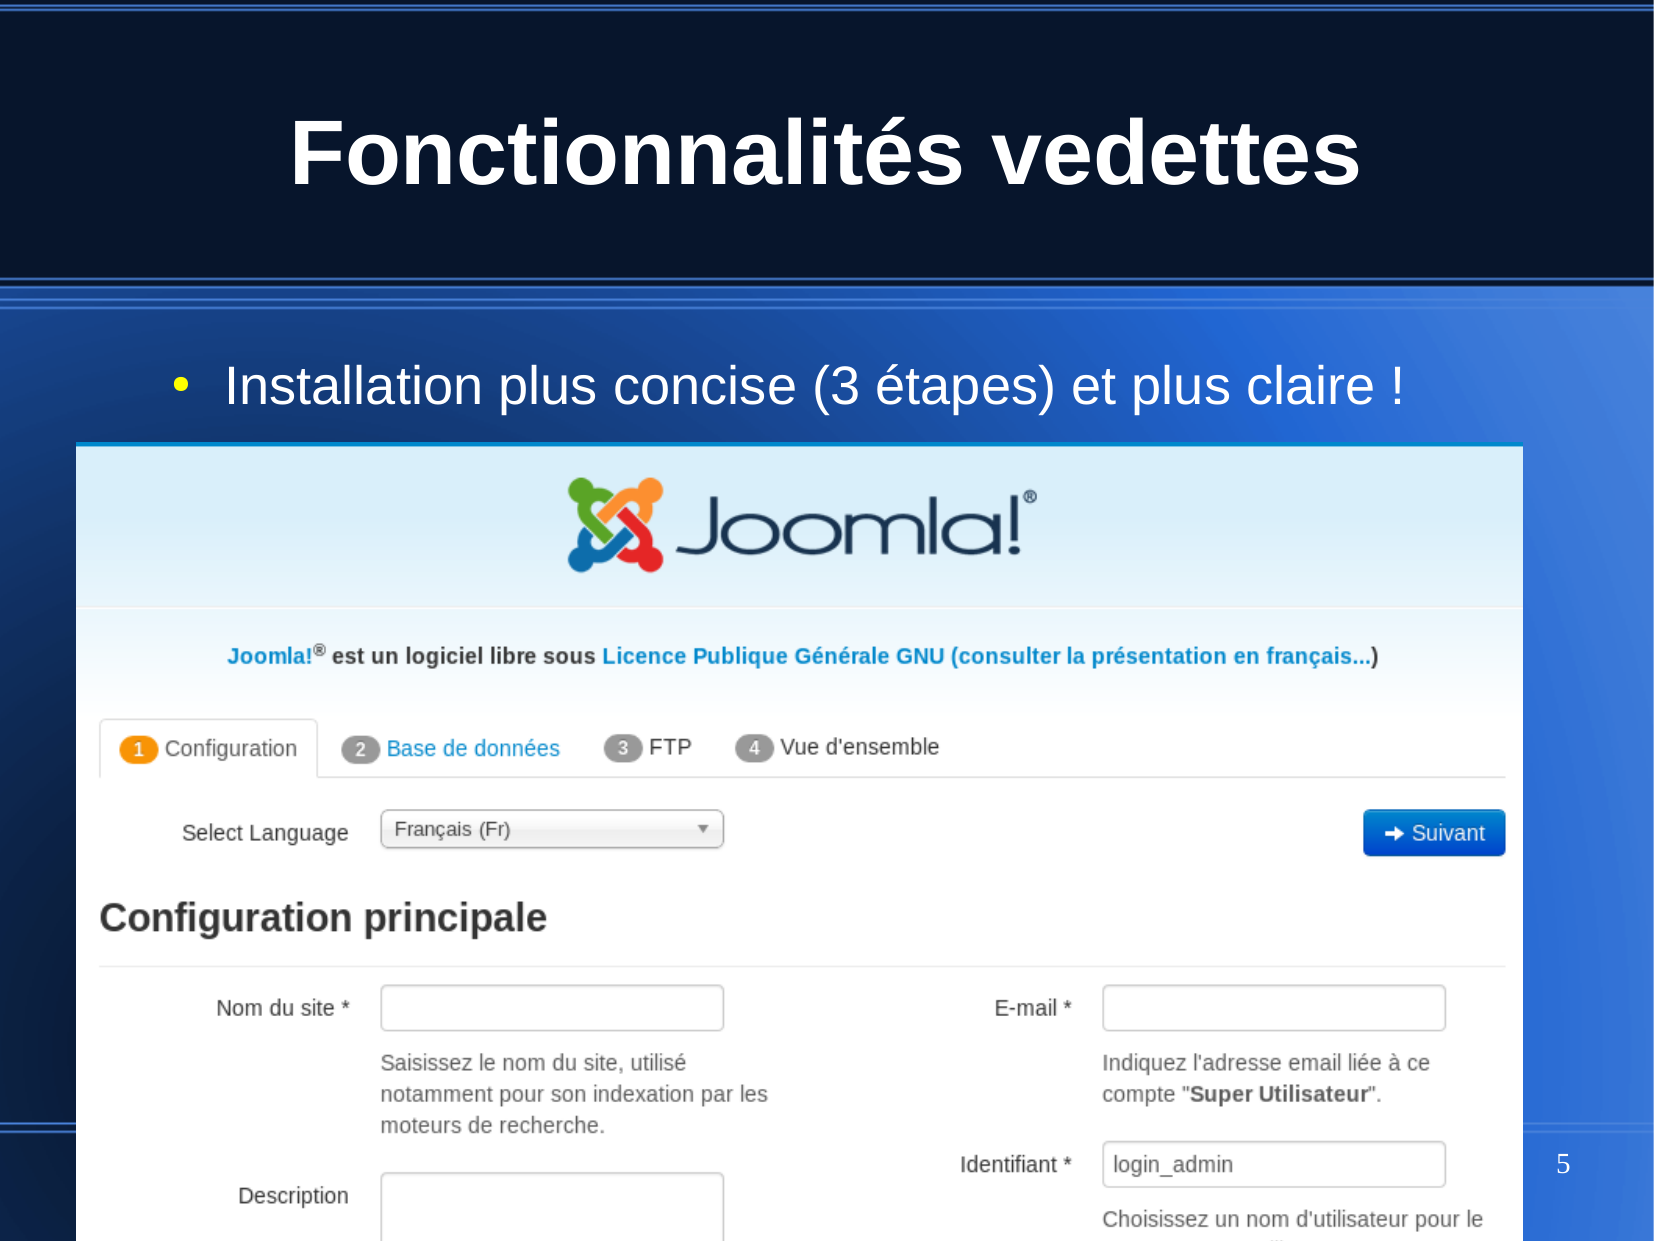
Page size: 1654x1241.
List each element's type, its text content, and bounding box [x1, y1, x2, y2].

title Fonctionnalités vedettes [82, 49, 1571, 257]
list Installation plus concise (3 étapes) et plus claire ! [82, 355, 1571, 1174]
picture [0, 0, 1654, 1241]
